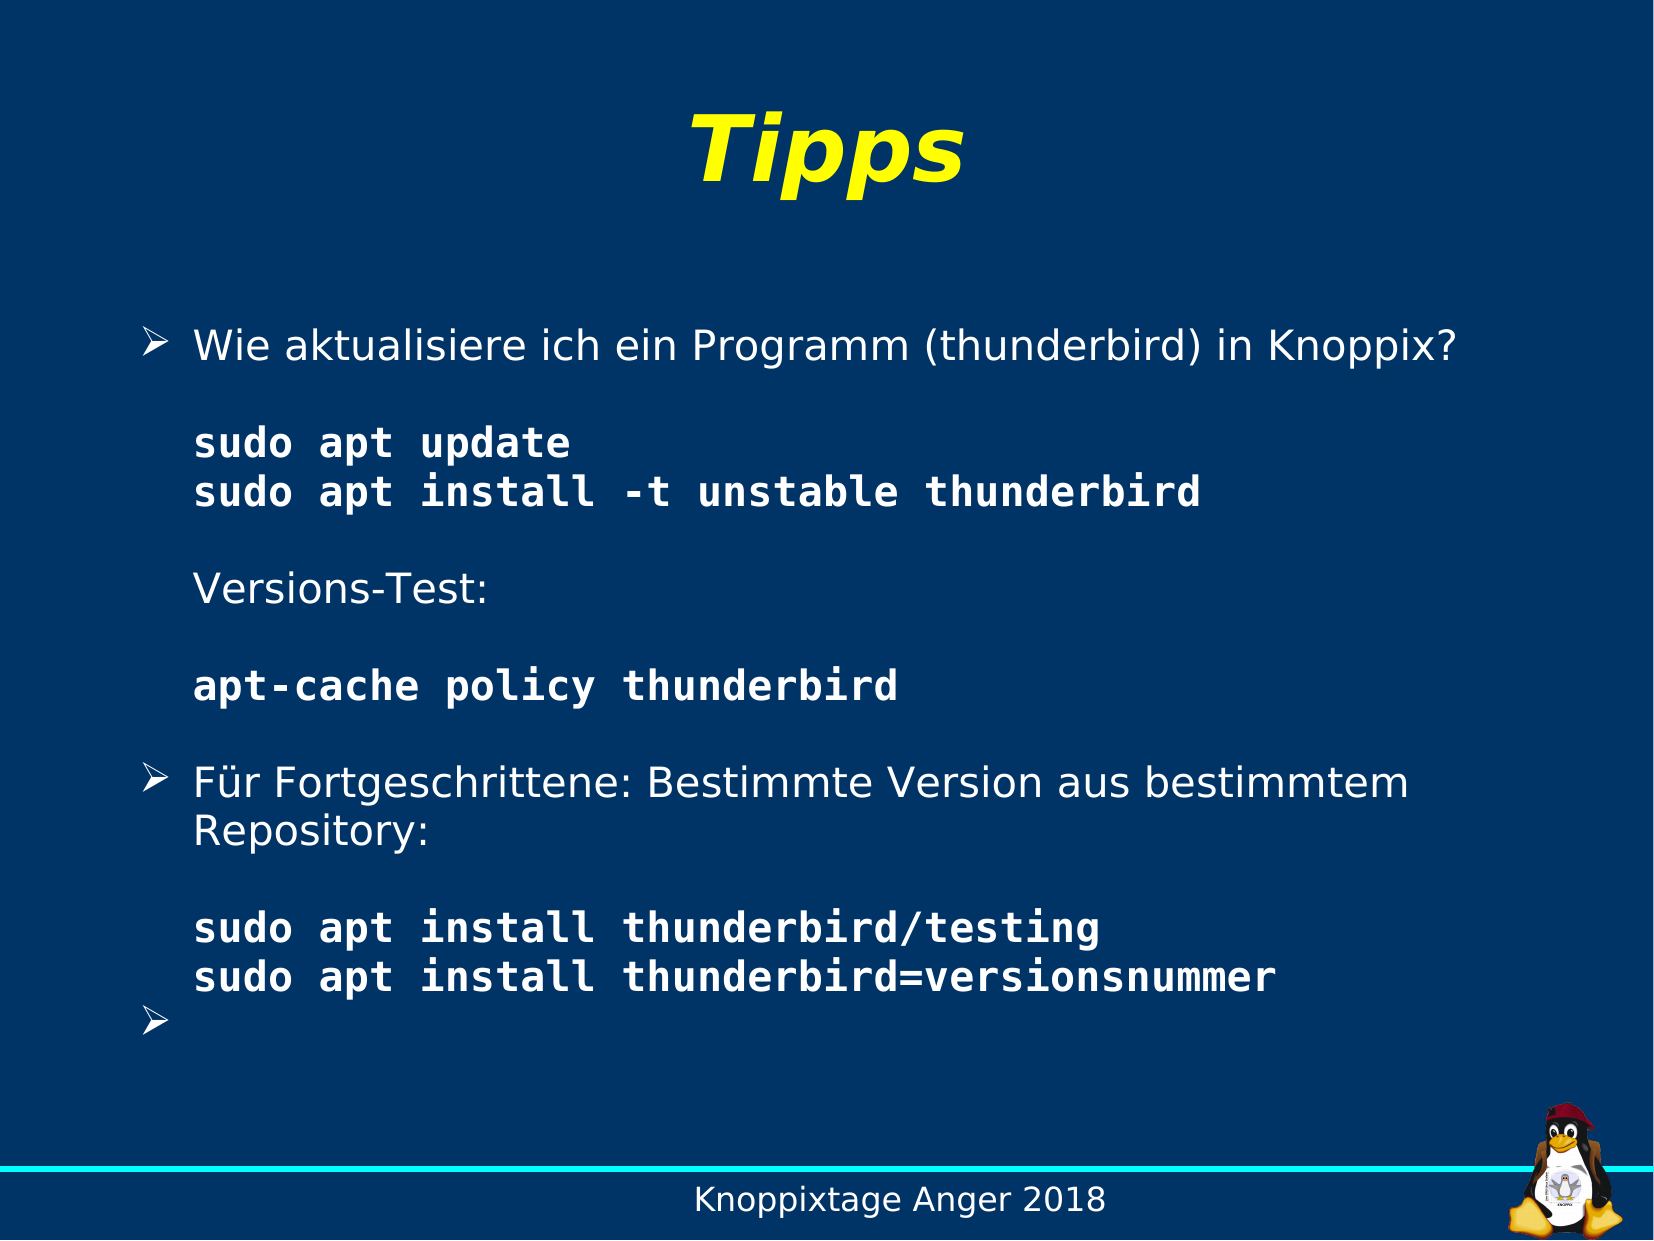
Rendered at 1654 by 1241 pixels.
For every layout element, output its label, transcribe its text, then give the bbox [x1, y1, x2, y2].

picture [1505, 1100, 1625, 1241]
list Wie aktualisiere ich ein Programm (thunderbird) in Knoppix? sudo apt update sudo apt install -t unstable thunderbird Versions-Test: apt-cache policy thunderbird Für Fortgeschrittene: Bestimmte Version aus bestimmtem Repository: sudo apt install thunderbird/testing sudo apt install thunderbird=versionsnummer [121, 322, 1561, 1147]
title Tipps [121, 46, 1534, 254]
